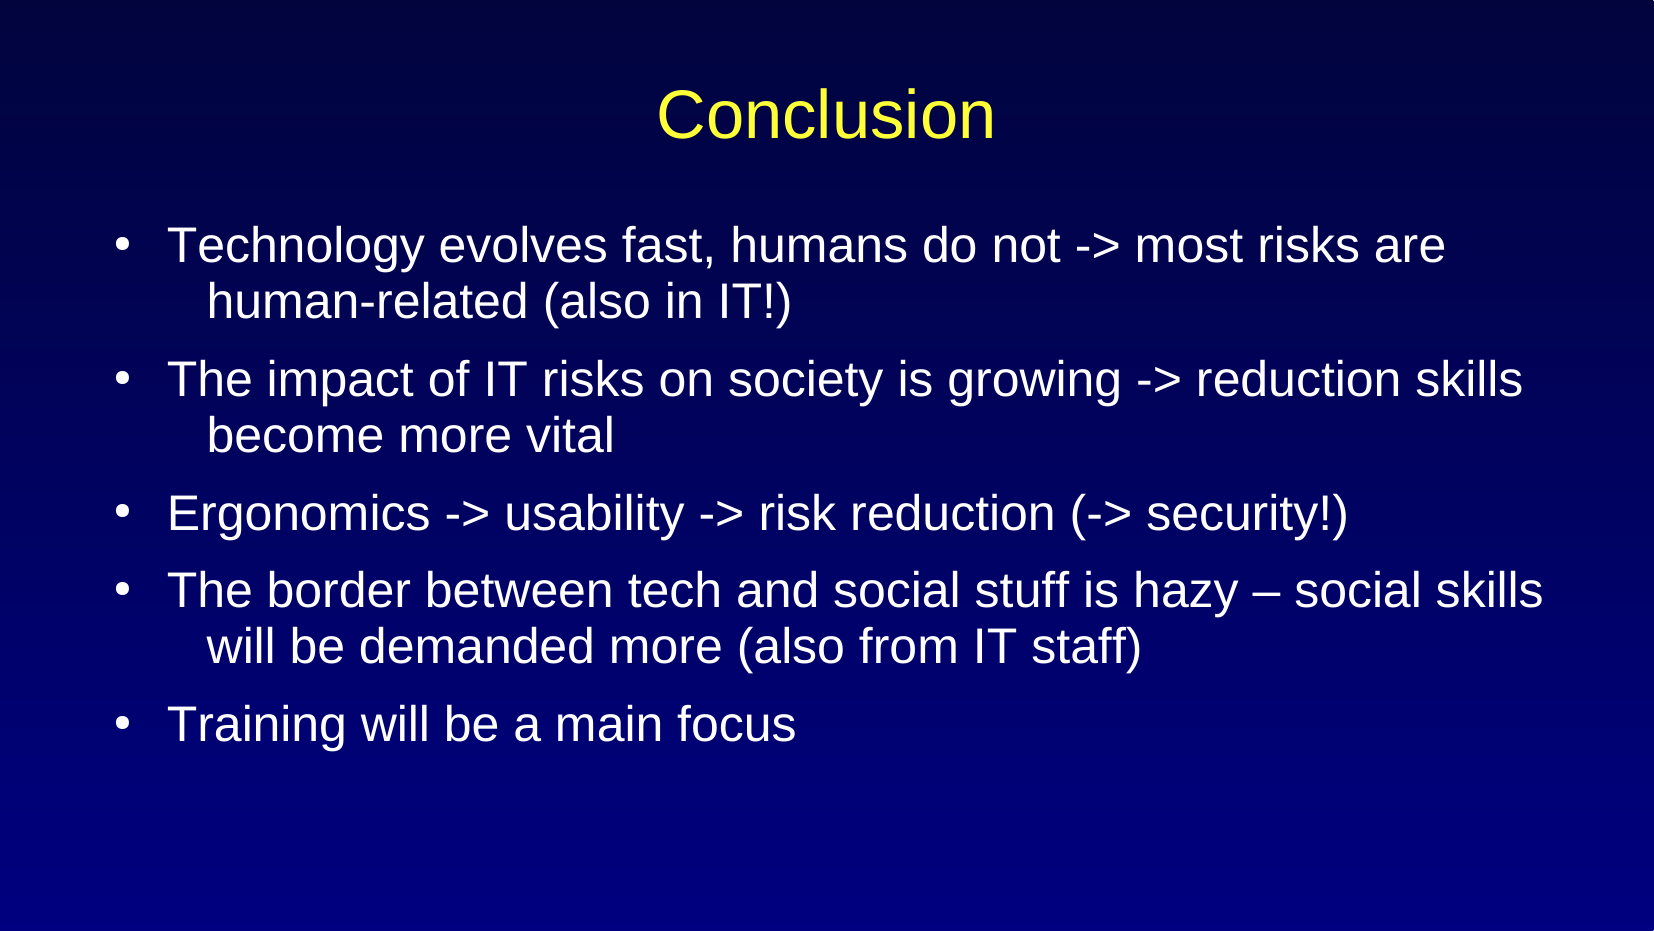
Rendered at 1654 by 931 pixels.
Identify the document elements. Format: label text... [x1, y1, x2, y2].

title Conclusion [82, 37, 1571, 193]
list Technology evolves fast, humans do not -> most risks are human-related (also in IT!) The impact of IT risks on society is growing -> reduction skills become more vital Ergonomics -> usability -> risk reduction (-> security!) The border between tech and social stuff is hazy – social skills will be demanded more (also from IT staff) Training will be a main focus [82, 217, 1571, 758]
